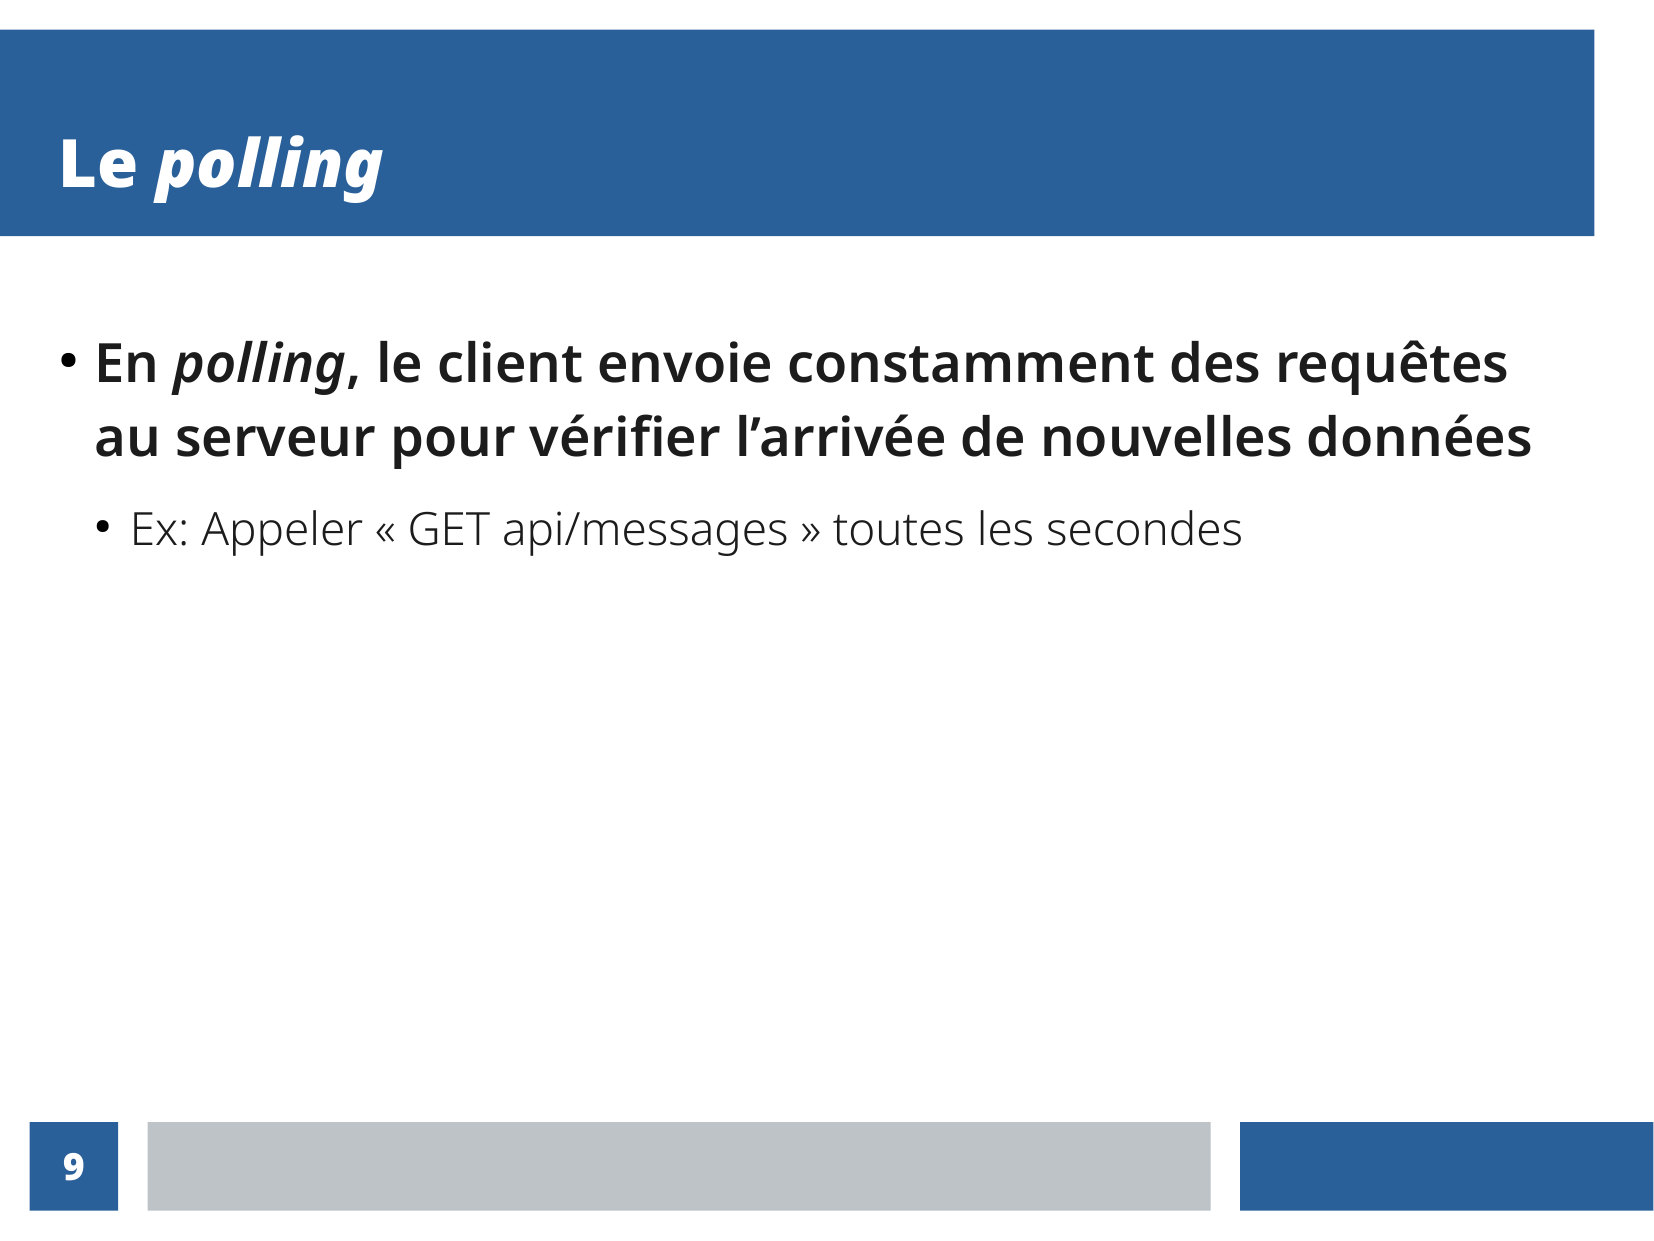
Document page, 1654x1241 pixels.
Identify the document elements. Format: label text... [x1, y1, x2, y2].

list En polling, le client envoie constamment des requêtes au serveur pour vérifier l’arrivée de nouvelles données Ex: Appeler « GET api/messages » toutes les secondes [59, 324, 1565, 1093]
title Le polling [59, 59, 1595, 207]
